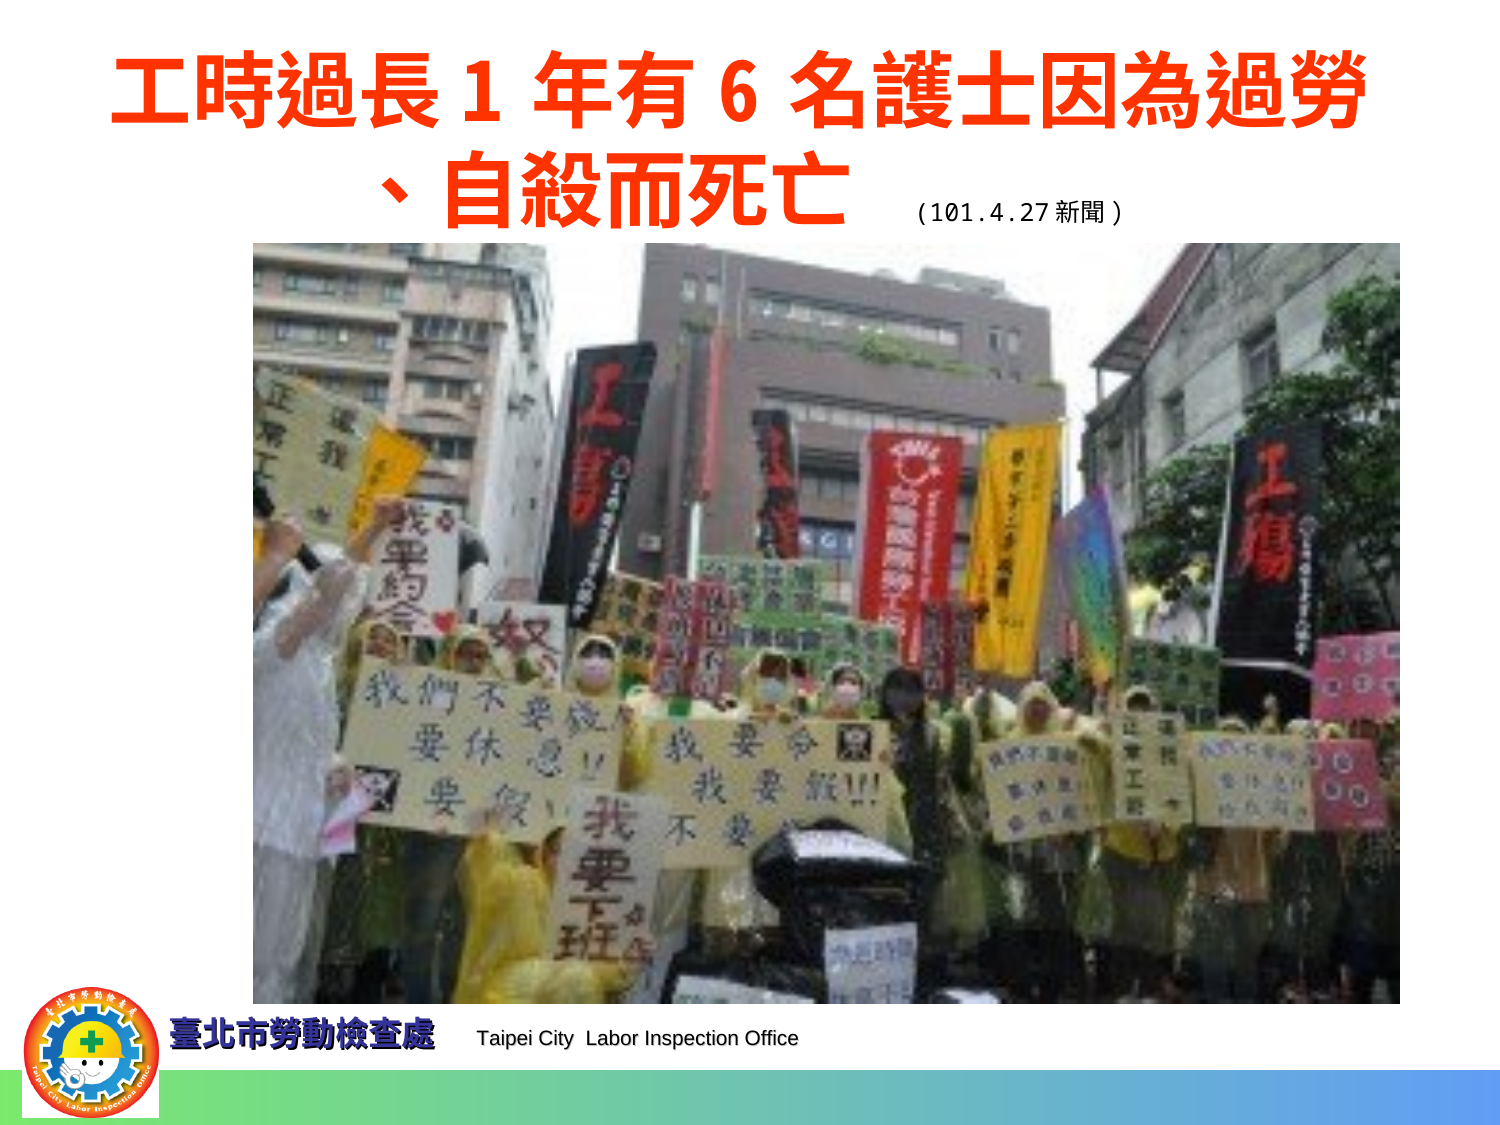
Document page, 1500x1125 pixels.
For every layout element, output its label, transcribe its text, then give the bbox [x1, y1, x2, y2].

picture [253, 243, 1400, 1004]
picture [22, 987, 159, 1118]
title 工時過長1年有6名護士因為過勞、自殺而死亡 (101.4.27新聞) [64, 30, 1415, 219]
